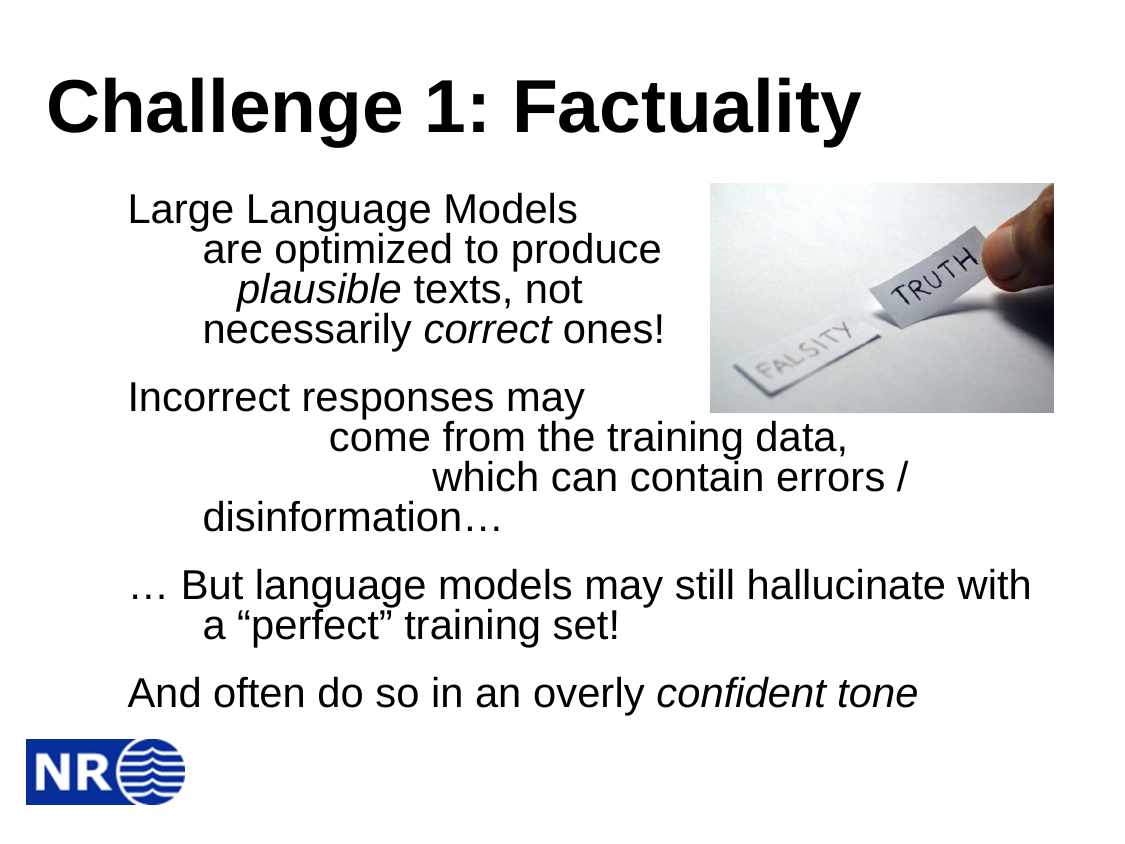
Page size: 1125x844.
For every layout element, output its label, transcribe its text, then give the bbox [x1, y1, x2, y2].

list Large Language Models are optimized to produce plausible texts, not necessarily correct ones! Incorrect responses may come from the training data, which can contain errors / disinformation… … But language models may still hallucinate with a “perfect” training set! And often do so in an overly confident tone [37, 183, 1070, 735]
title Challenge 1: Factuality [30, 32, 1095, 157]
picture [710, 183, 1054, 413]
